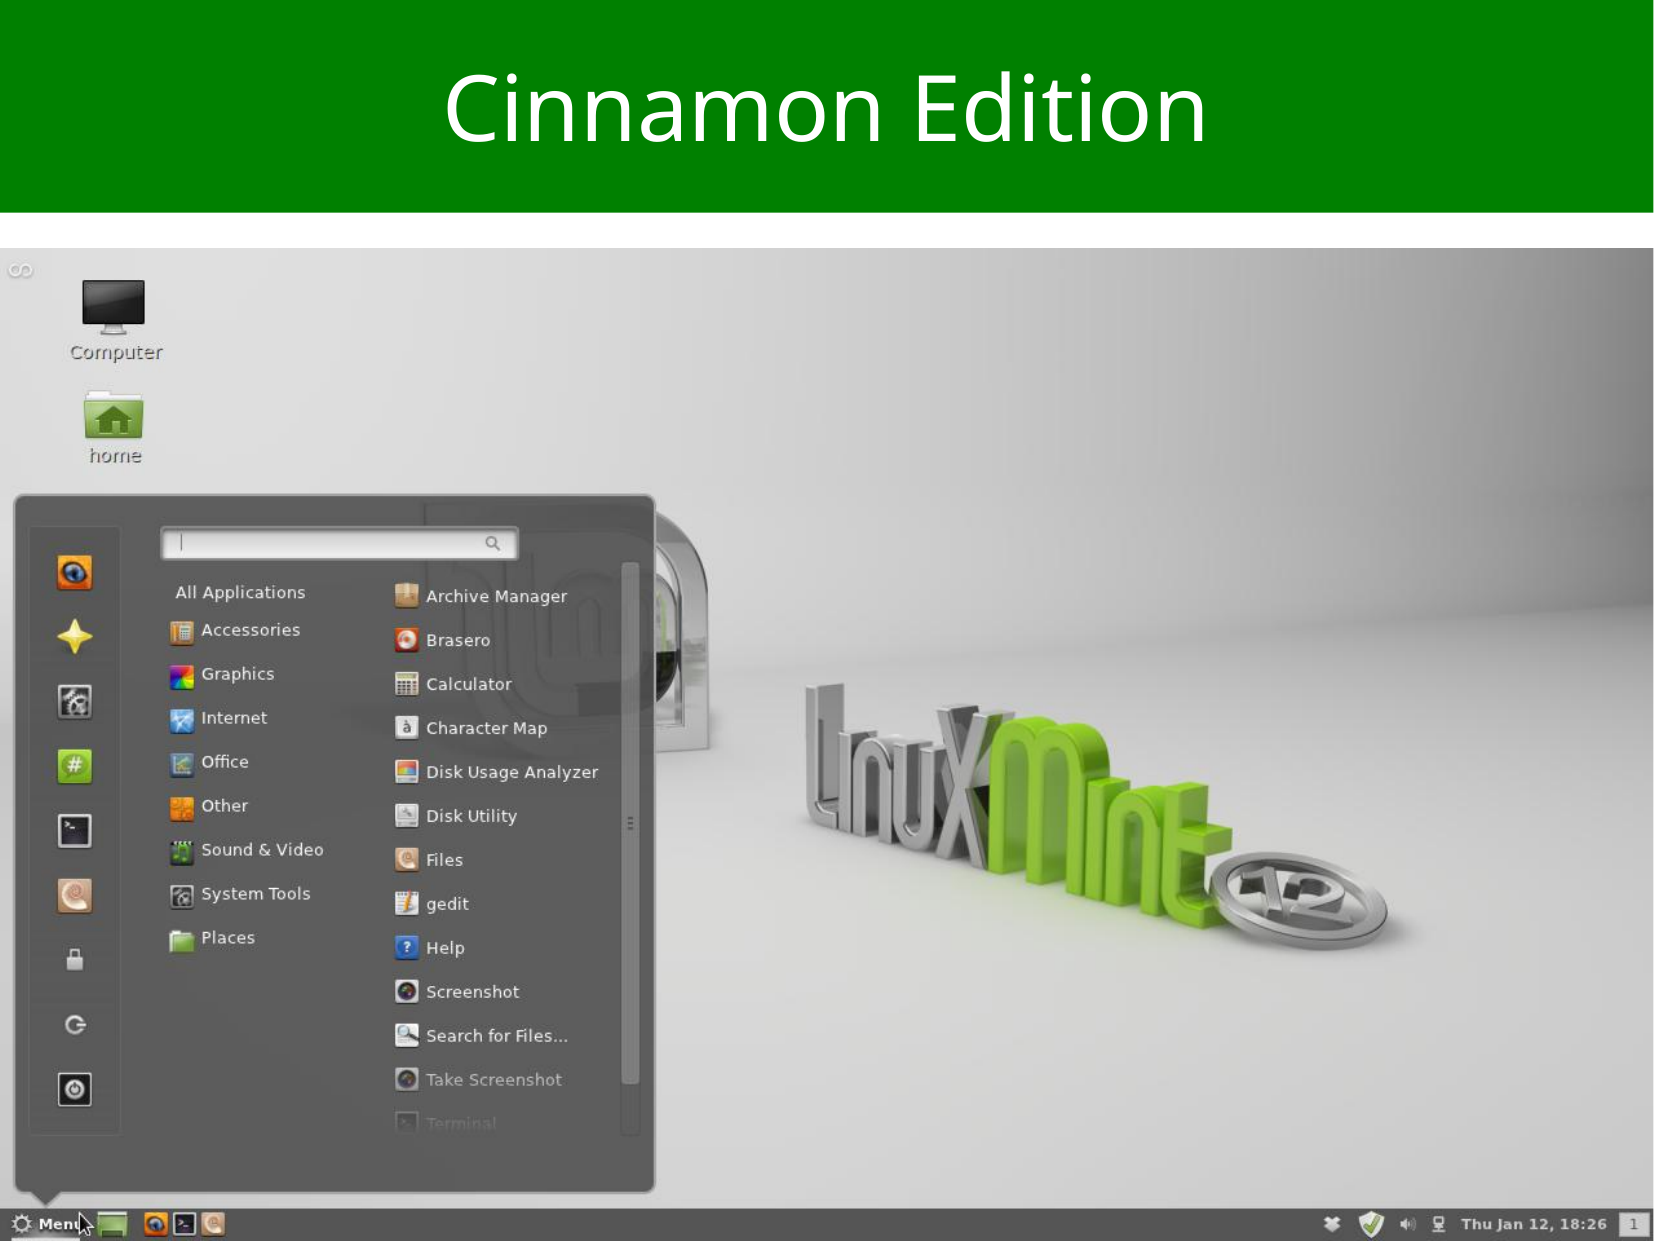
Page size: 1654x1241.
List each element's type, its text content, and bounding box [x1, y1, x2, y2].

picture [0, 248, 1654, 1241]
title Cinnamon Edition [0, 0, 1654, 213]
